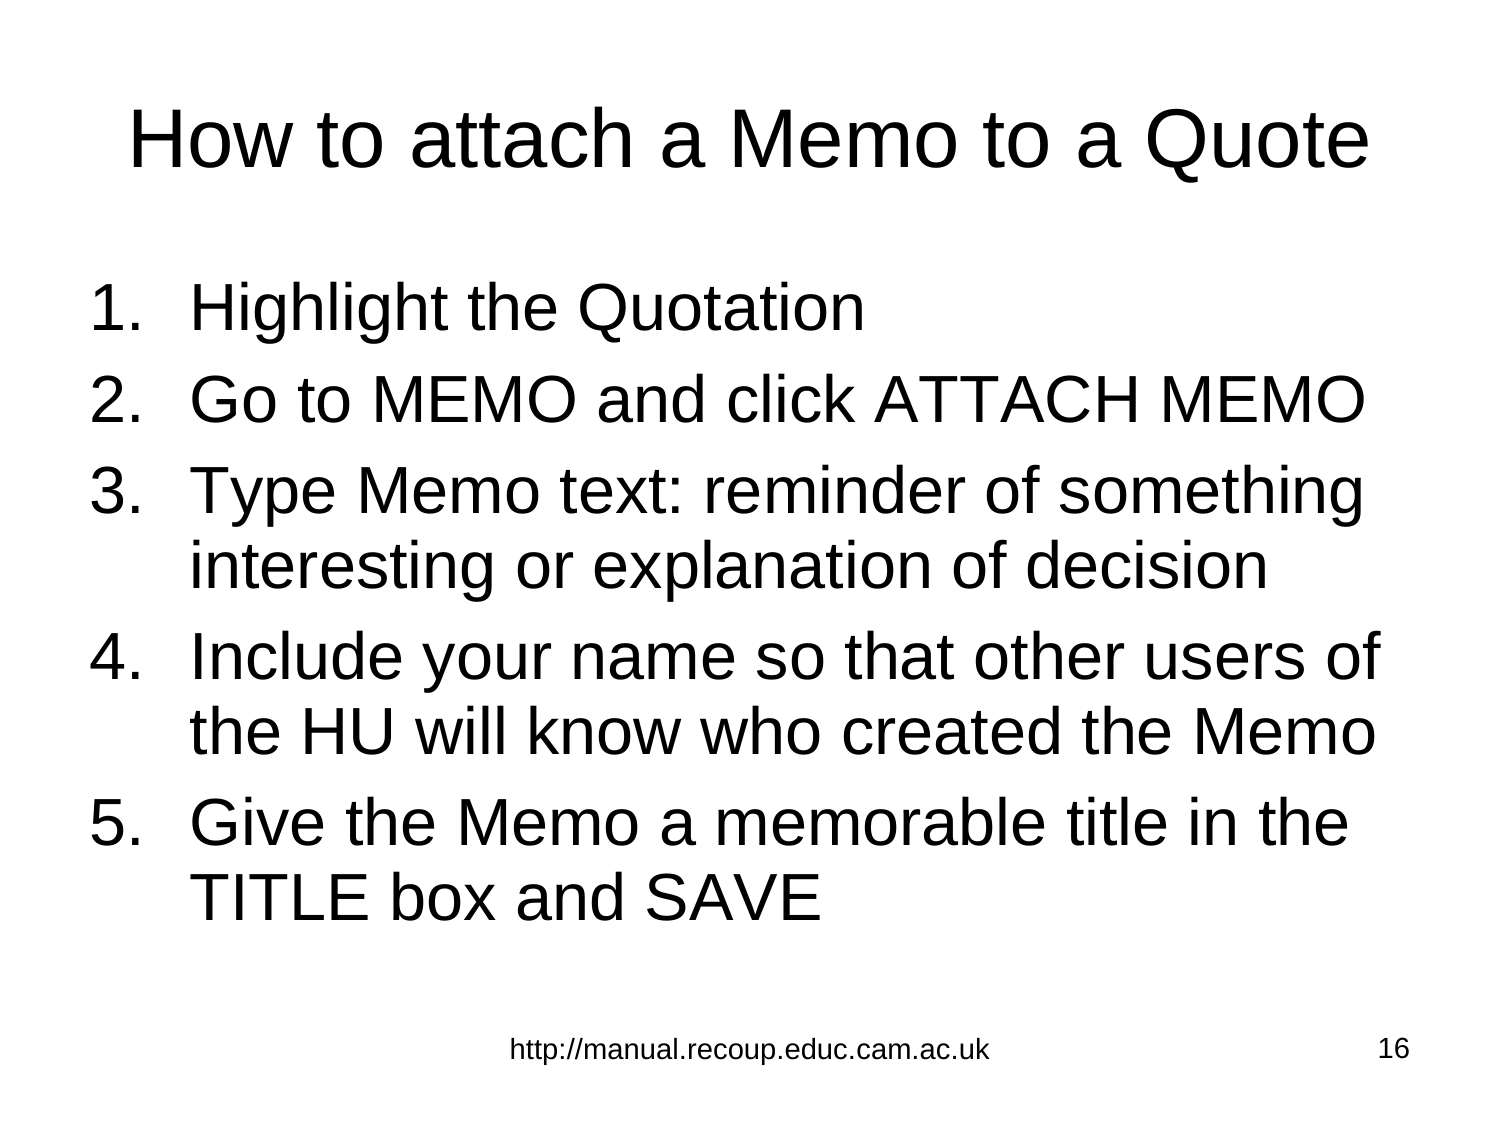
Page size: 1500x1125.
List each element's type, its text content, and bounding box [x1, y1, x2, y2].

list Highlight the Quotation Go to MEMO and click ATTACH MEMO Type Memo text: reminder of something interesting or explanation of decision Include your name so that other users of the HU will know who created the Memo Give the Memo a memorable title in the TITLE box and SAVE [75, 262, 1426, 1081]
title How to attach a Memo to a Quote [75, 45, 1426, 233]
